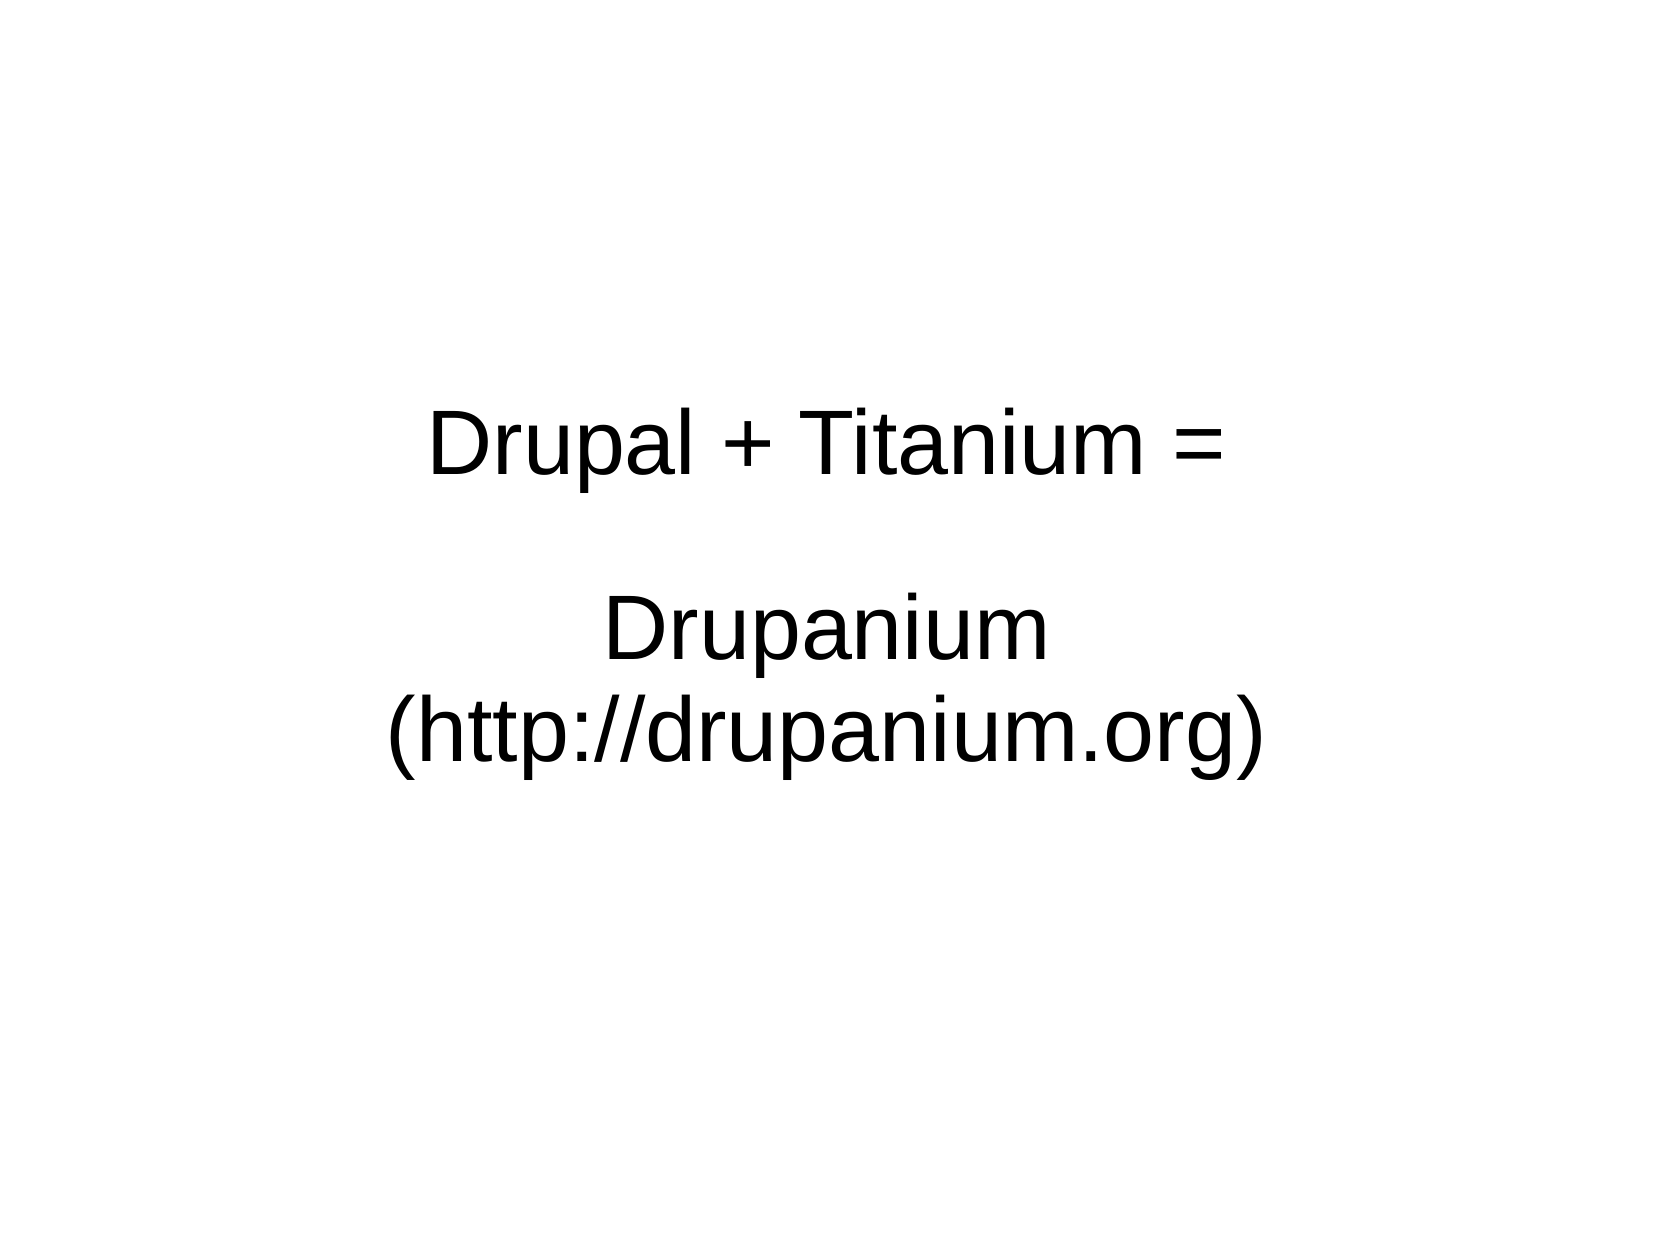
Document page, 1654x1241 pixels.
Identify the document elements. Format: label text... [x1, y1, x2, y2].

title Drupal + Titanium = [82, 344, 1571, 541]
title Drupanium (http://drupanium.org) [82, 576, 1571, 782]
